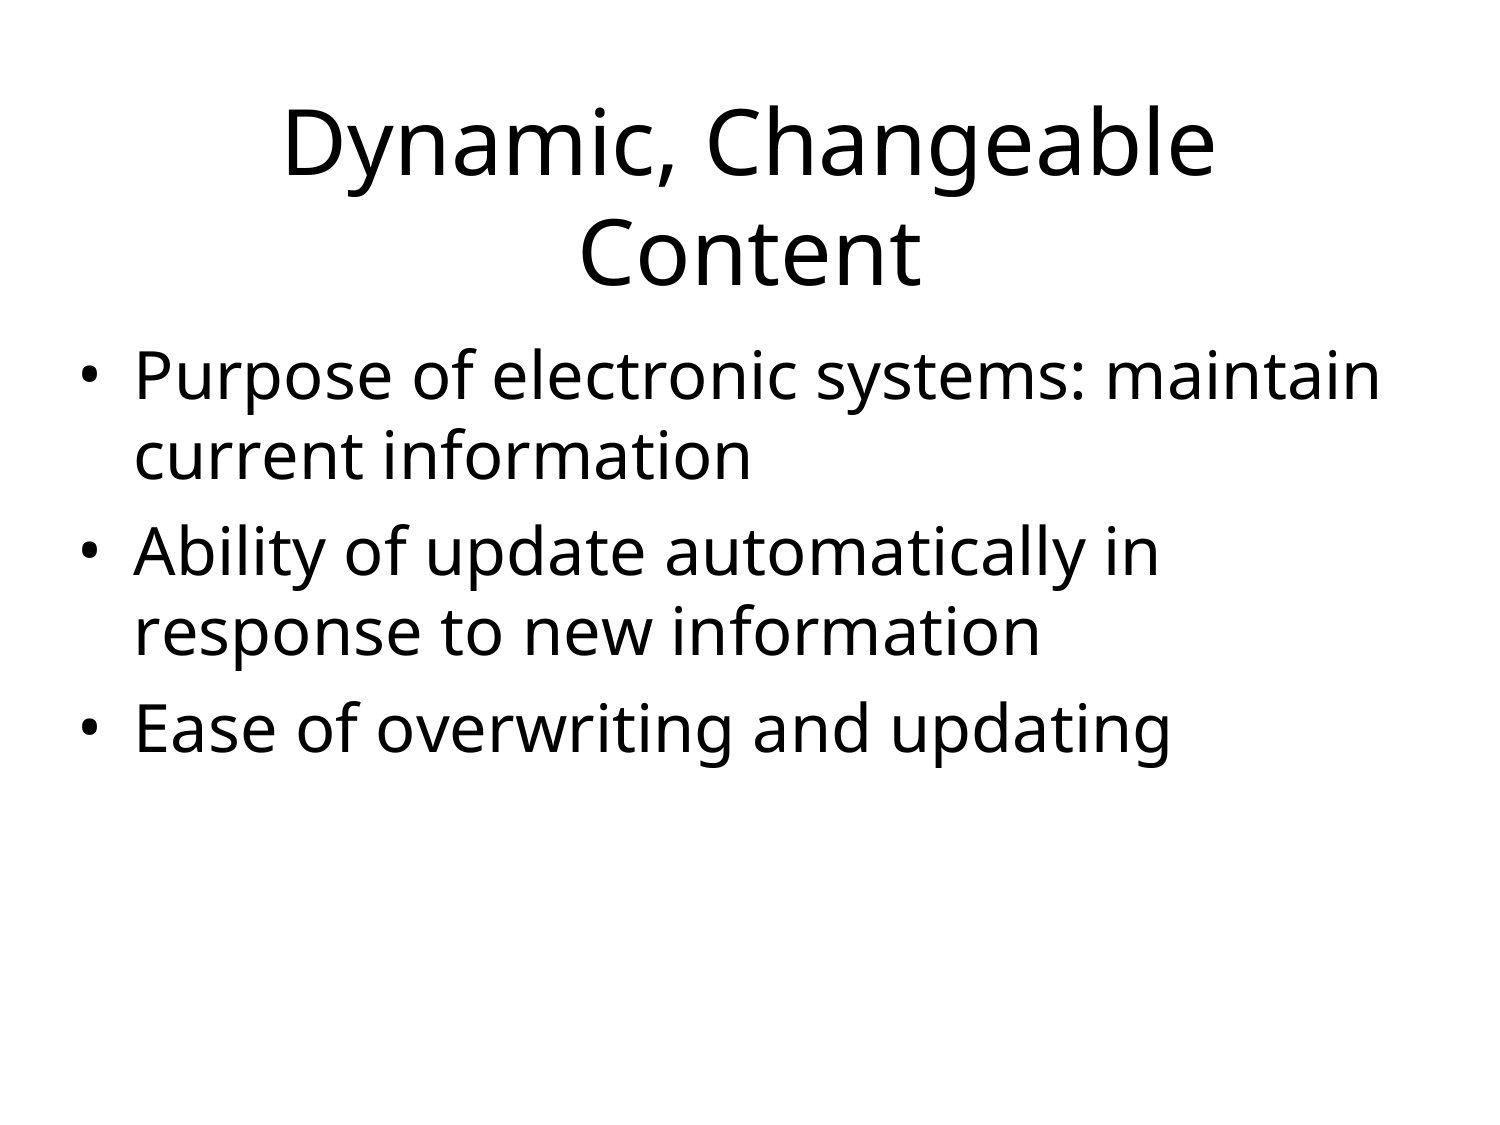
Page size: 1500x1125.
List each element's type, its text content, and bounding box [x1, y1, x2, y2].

title Dynamic, Changeable Content [112, 99, 1388, 288]
list Purpose of electronic systems: maintain current information Ability of update automatically in response to new information Ease of overwriting and updating [62, 324, 1438, 1001]
